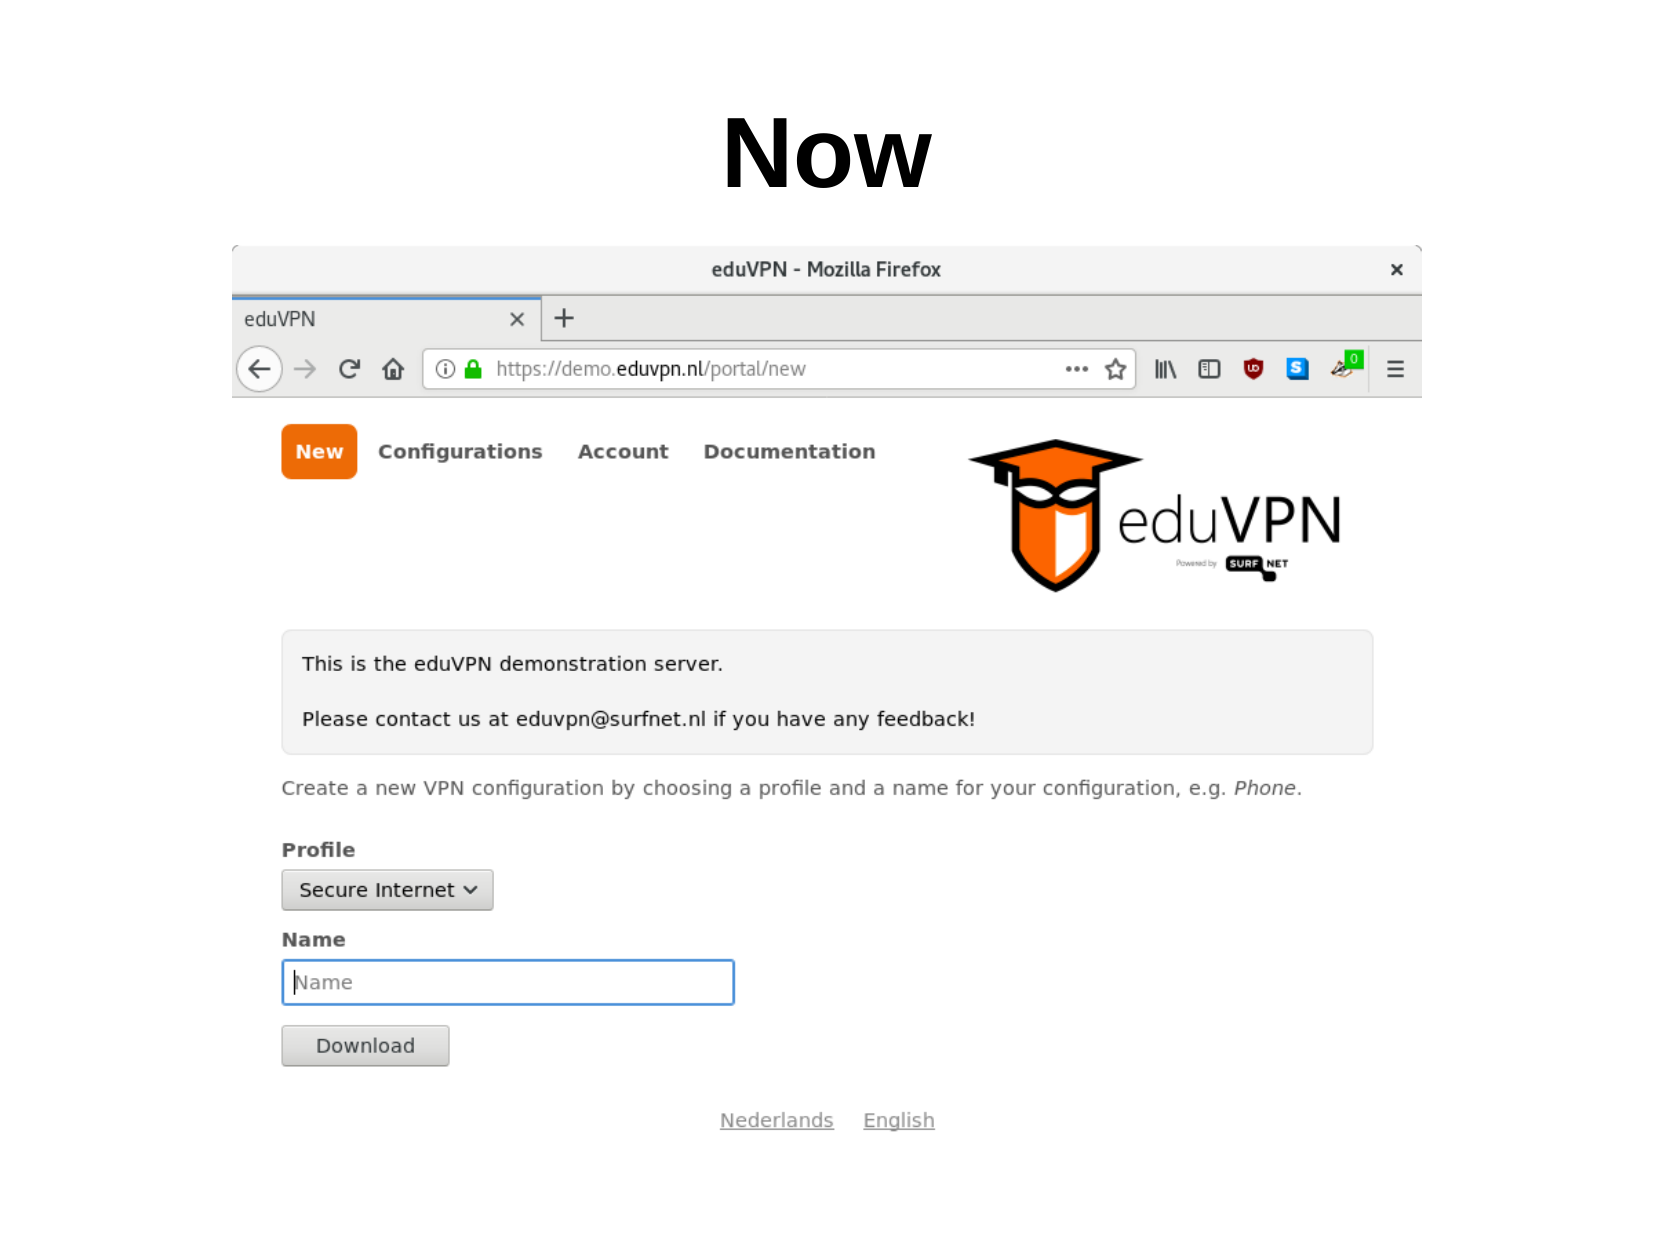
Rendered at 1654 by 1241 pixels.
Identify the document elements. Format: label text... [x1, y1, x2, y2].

title Now [82, 49, 1571, 257]
picture [232, 245, 1422, 1188]
